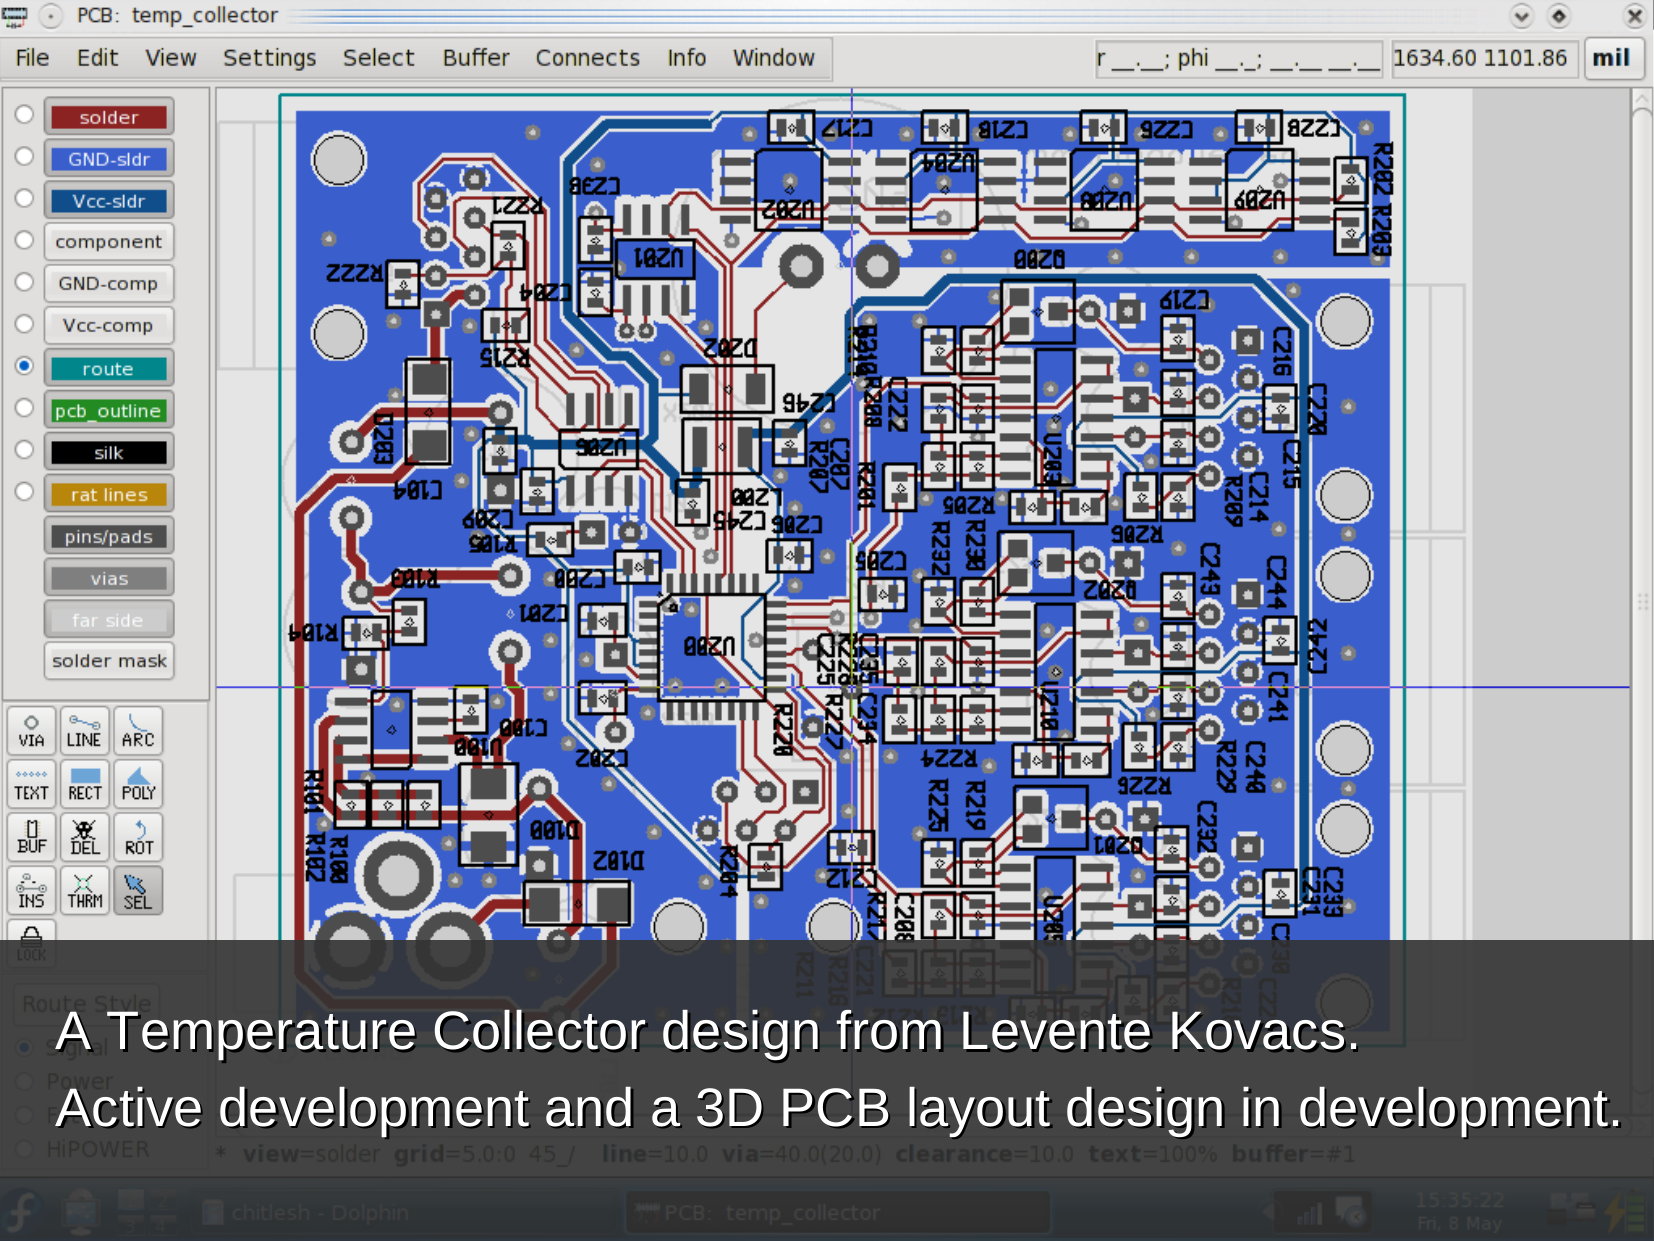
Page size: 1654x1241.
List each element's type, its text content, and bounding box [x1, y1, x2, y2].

text_box A Temperature Collector design from Levente Kovacs. Active development and a 3D PCB layout design in development. [41, 993, 1642, 1146]
text_box [0, 940, 1654, 1241]
picture [0, 0, 1654, 940]
